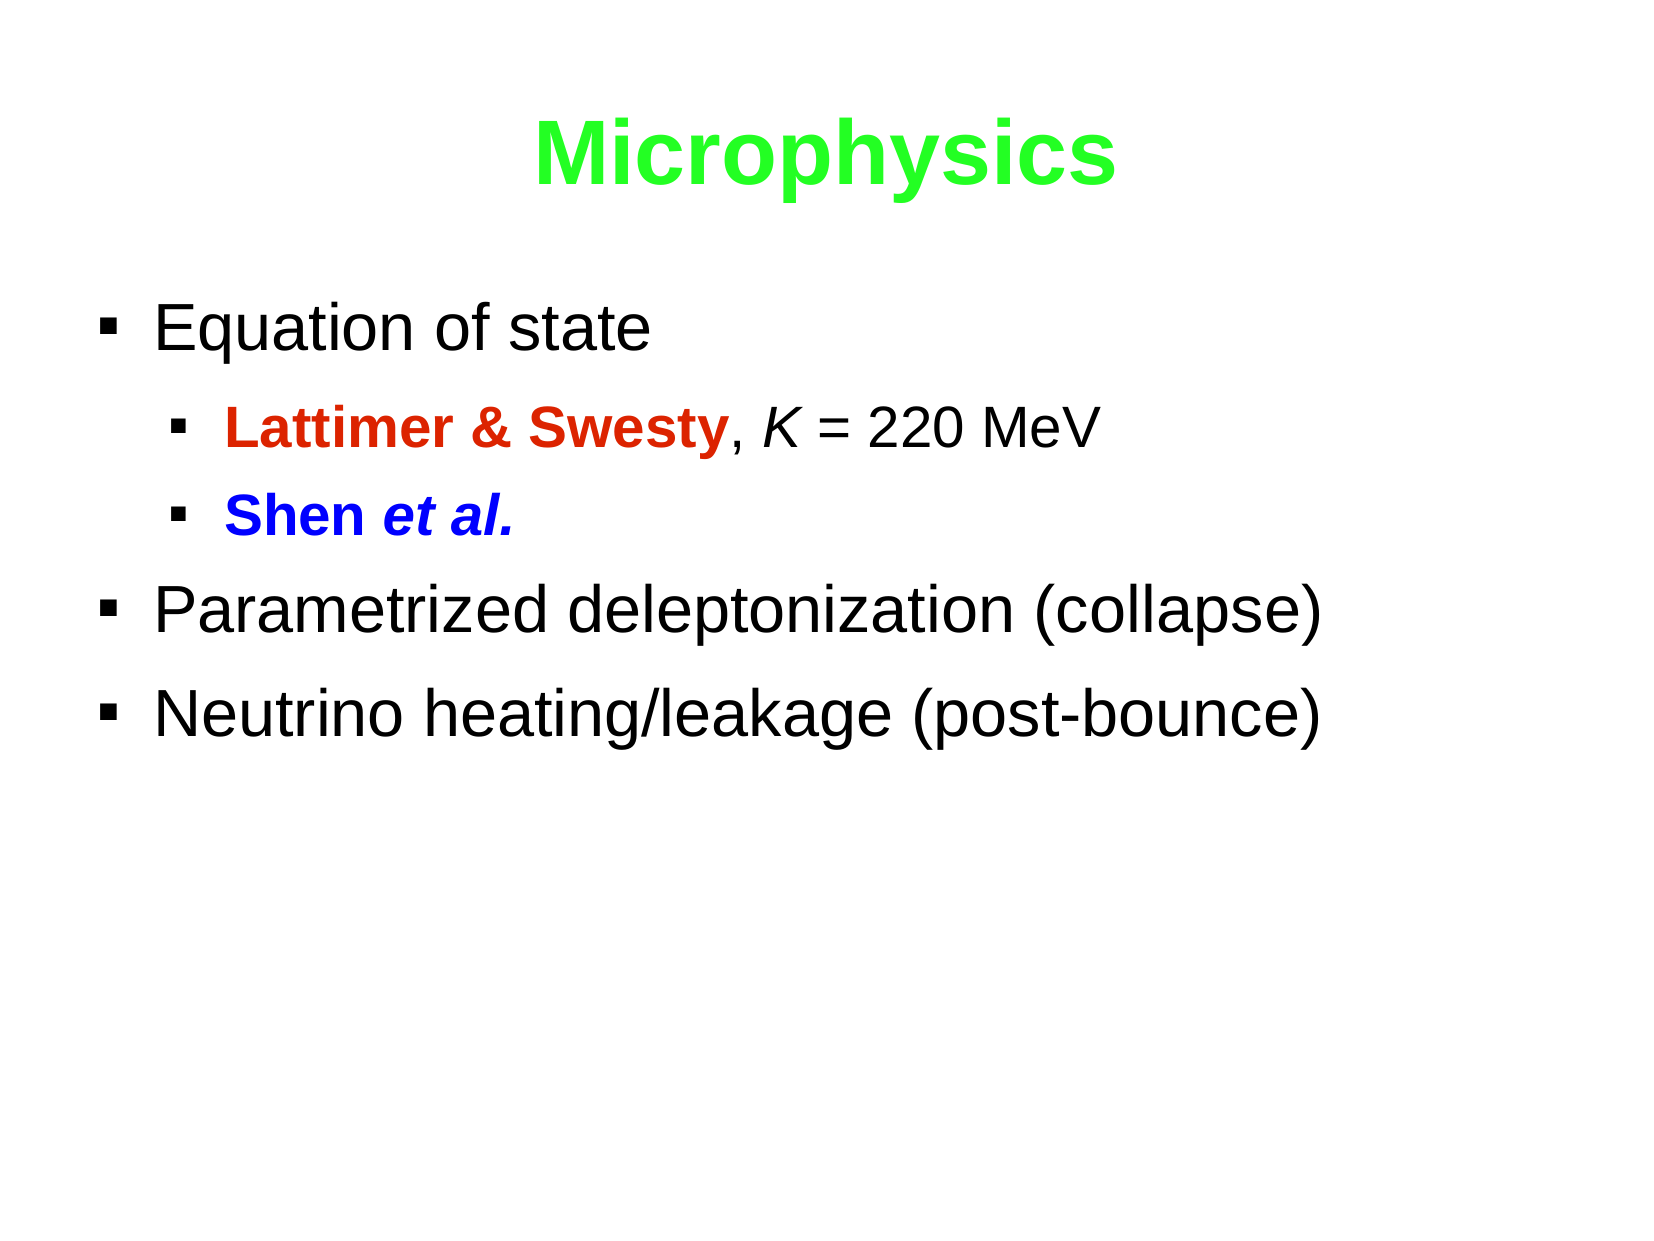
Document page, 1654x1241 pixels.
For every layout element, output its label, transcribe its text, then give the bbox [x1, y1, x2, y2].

list Equation of state Lattimer & Swesty, K = 220 MeV Shen et al. Parametrized deleptonization (collapse) Neutrino heating/leakage (post-bounce) [82, 290, 1537, 1010]
title Microphysics [82, 49, 1571, 257]
